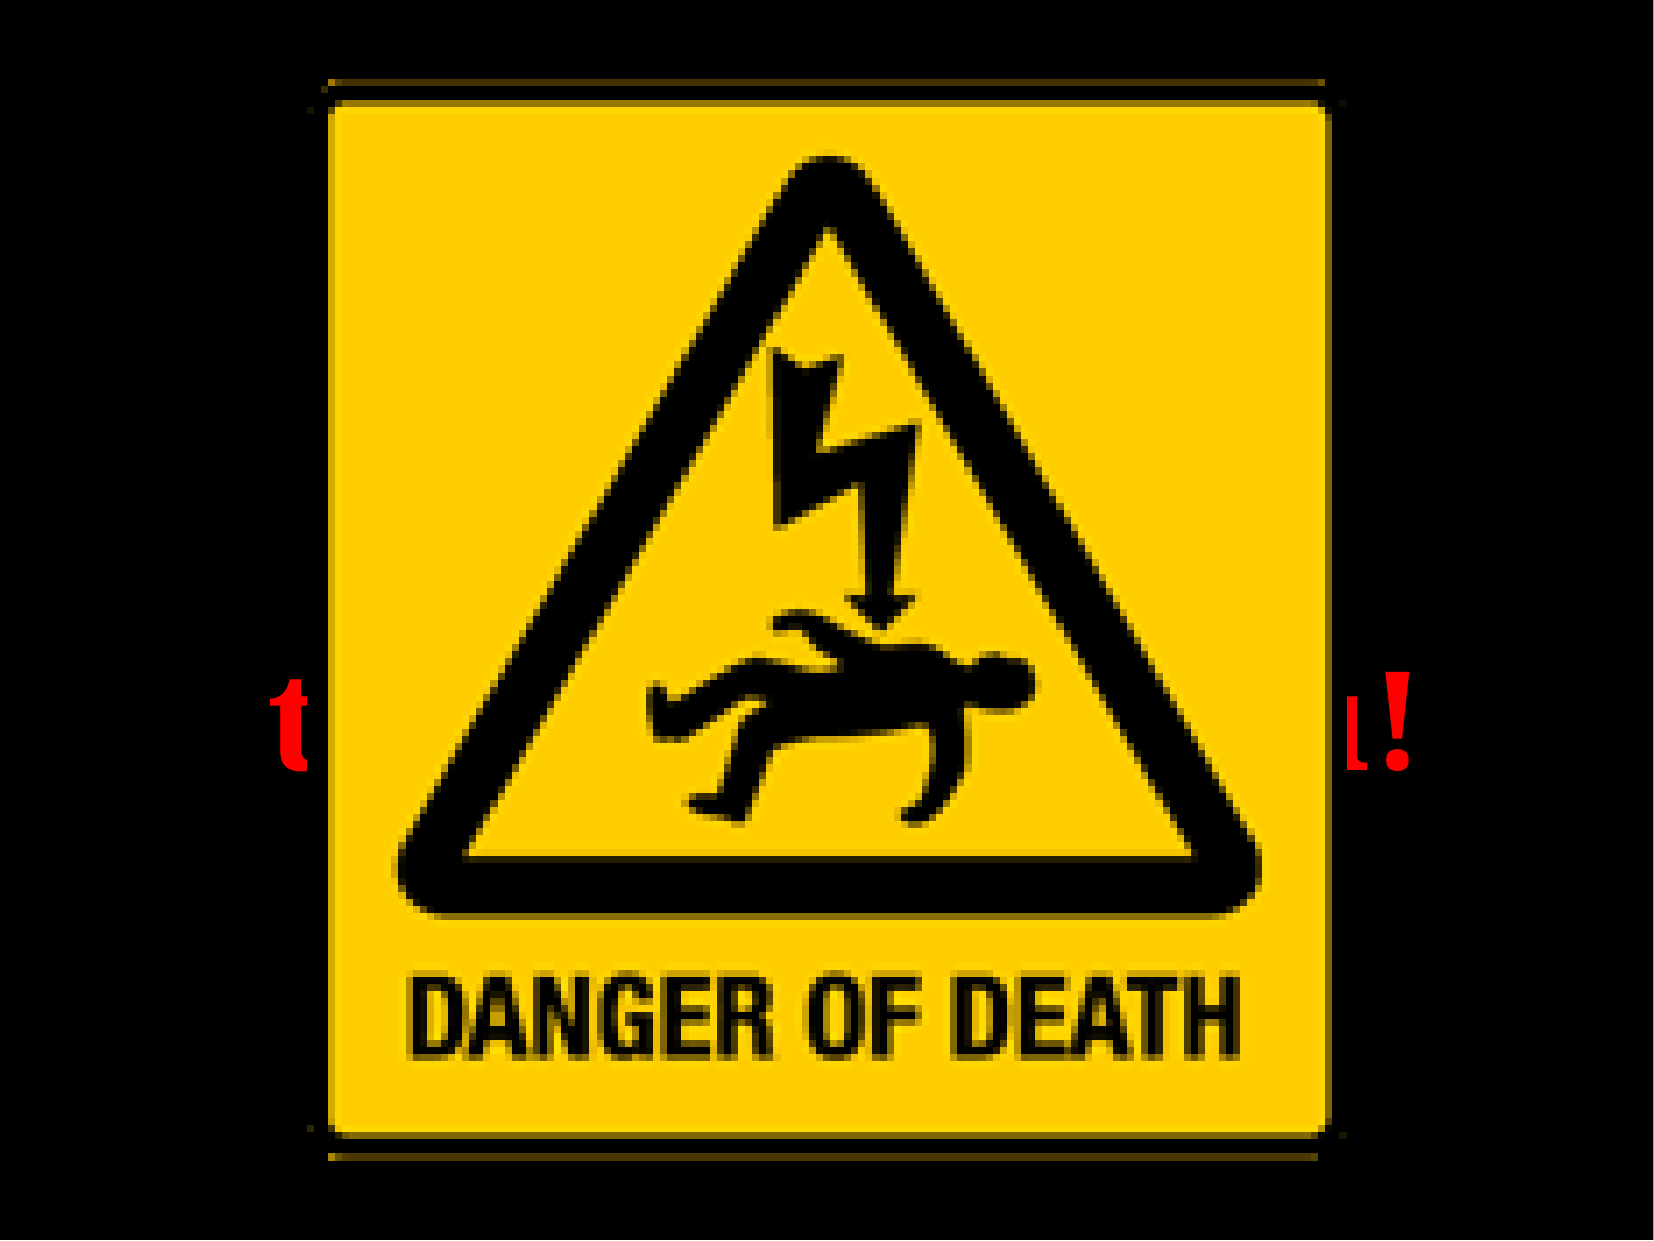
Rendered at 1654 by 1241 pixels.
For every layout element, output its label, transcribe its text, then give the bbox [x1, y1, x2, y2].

subtitle Warning: this can kill you! [35, 35, 1622, 1213]
picture [307, 79, 1347, 1161]
